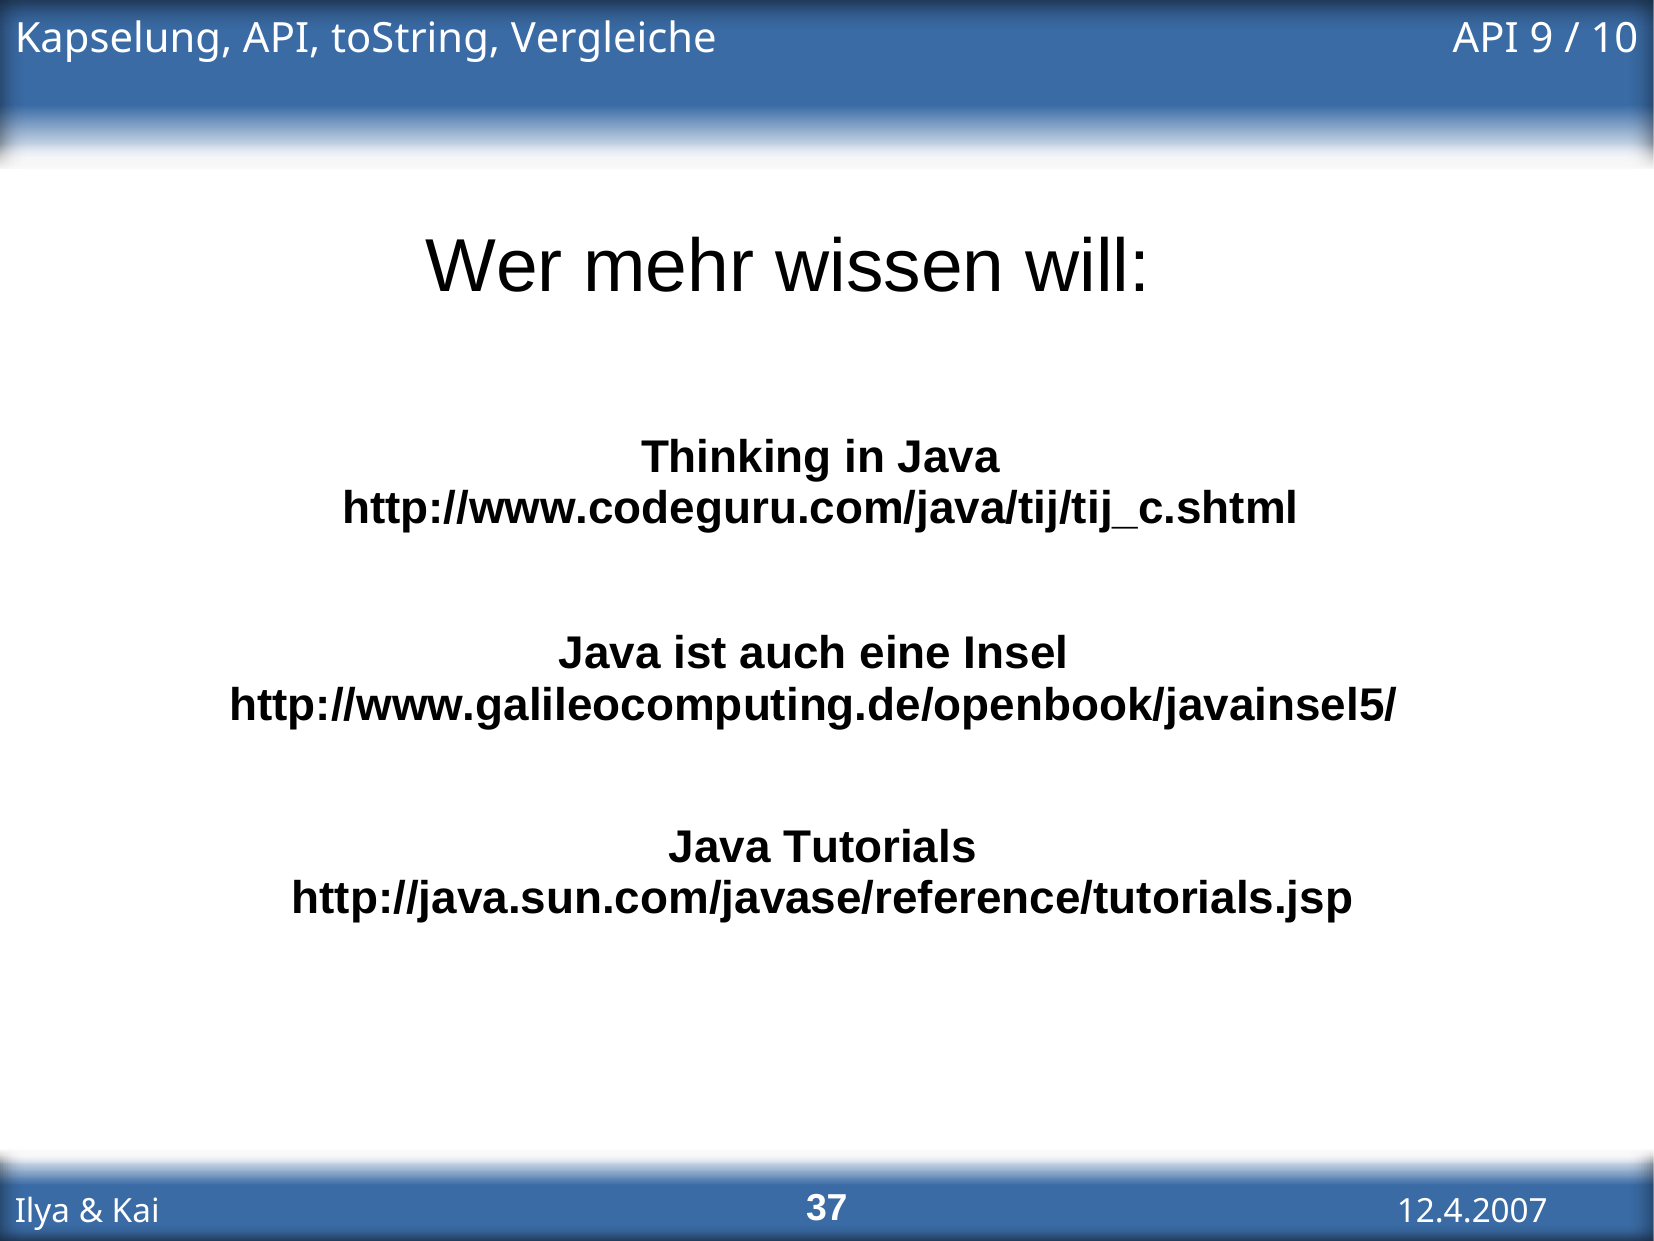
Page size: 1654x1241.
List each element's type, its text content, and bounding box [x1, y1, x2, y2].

text_box Wer mehr wissen will: [410, 216, 1243, 326]
text_box Thinking in Java http://www.codeguru.com/java/tij/tij_c.shtml [327, 423, 1327, 552]
picture [0, 1149, 1654, 1241]
text_box Java ist auch eine Insel http://www.galileocomputing.de/openbook/javainsel5/ [214, 619, 1439, 749]
text_box API 9 / 10 [1226, 0, 1654, 73]
text_box Java Tutorials http://java.sun.com/javase/reference/tutorials.jsp [276, 813, 1377, 943]
picture [0, 0, 1654, 169]
